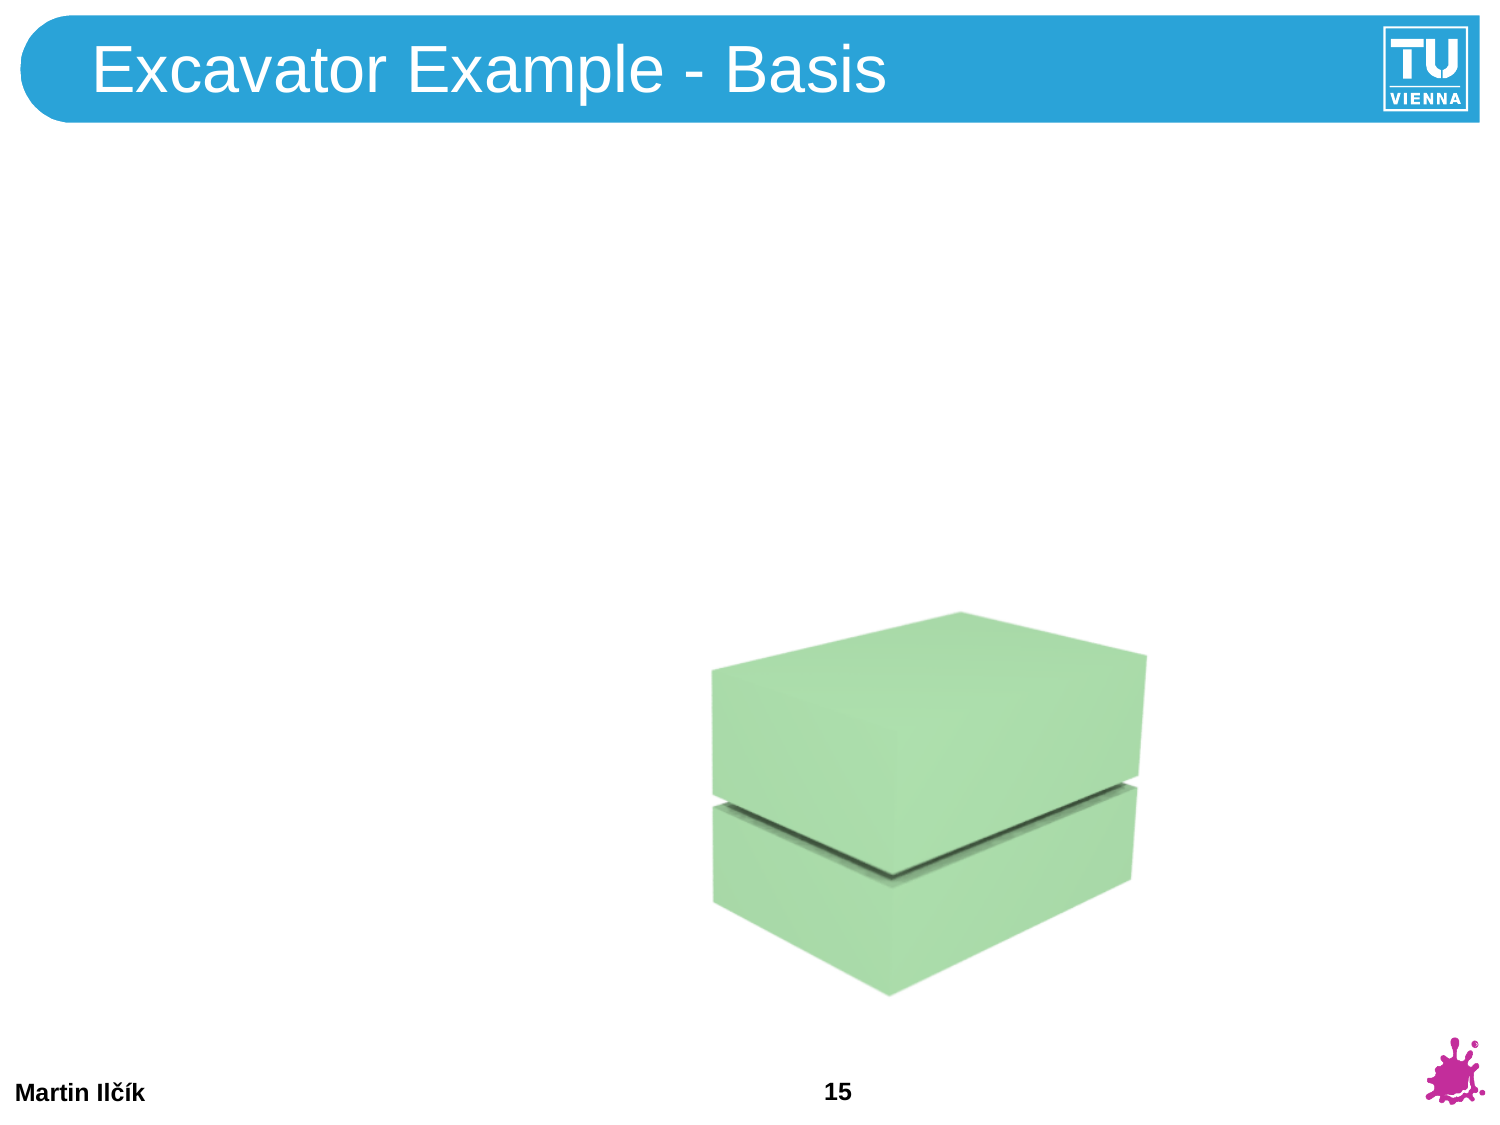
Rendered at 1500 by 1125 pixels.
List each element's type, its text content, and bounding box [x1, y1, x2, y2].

text_box 41 [749, 1077, 927, 1117]
text_box Martin Ilčík [0, 1068, 617, 1117]
picture [116, 131, 1376, 1077]
title Excavator Example - Basis [76, 7, 1350, 132]
